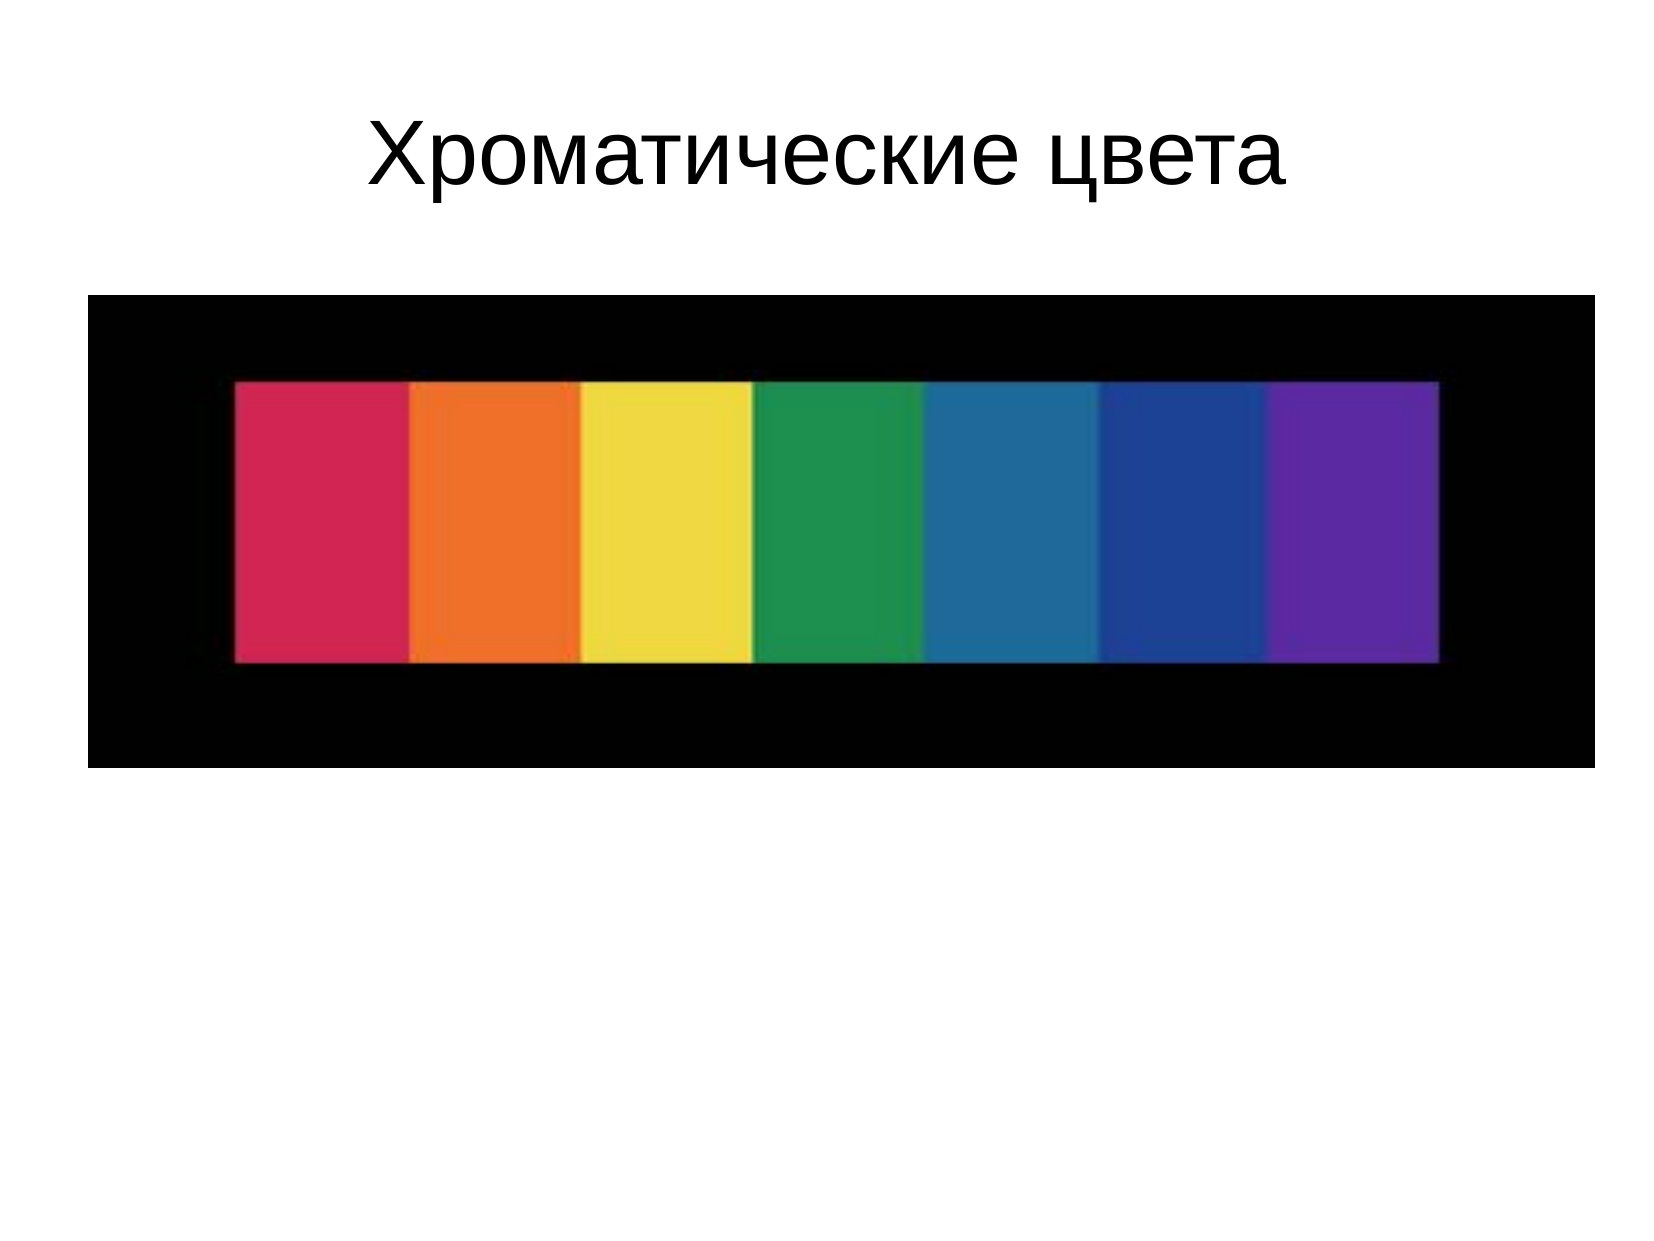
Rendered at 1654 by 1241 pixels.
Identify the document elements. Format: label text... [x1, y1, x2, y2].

title Хроматические цвета [82, 56, 1571, 250]
picture [88, 295, 1595, 768]
